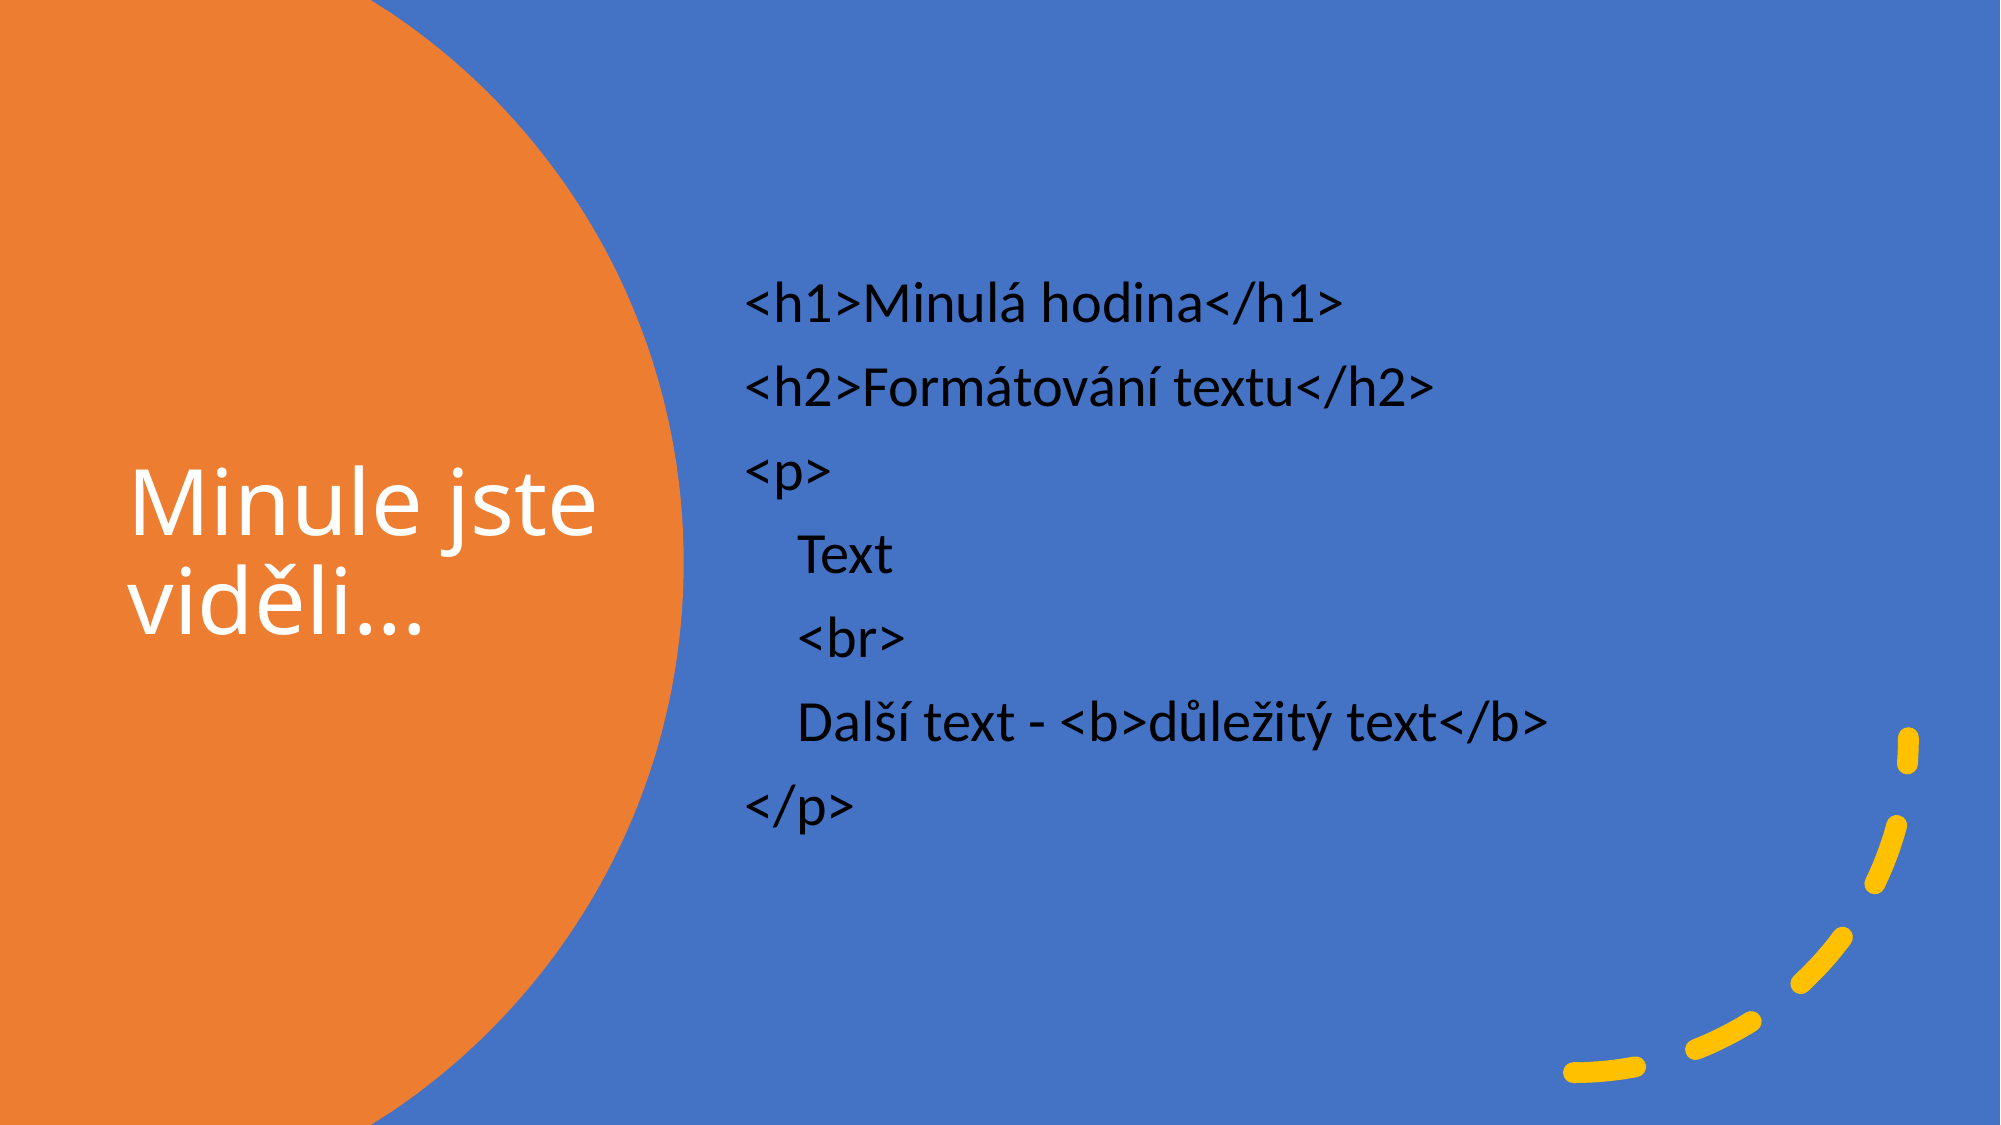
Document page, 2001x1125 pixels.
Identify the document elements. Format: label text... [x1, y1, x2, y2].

title Minule jste viděli... [112, 189, 638, 922]
list <h1>Minulá hodina</h1> <h2>Formátování textu</h2> <p> Text <br> Další text - <b>důležitý text</b> </p> [729, 97, 1863, 1014]
text_box [0, 0, 2000, 1125]
